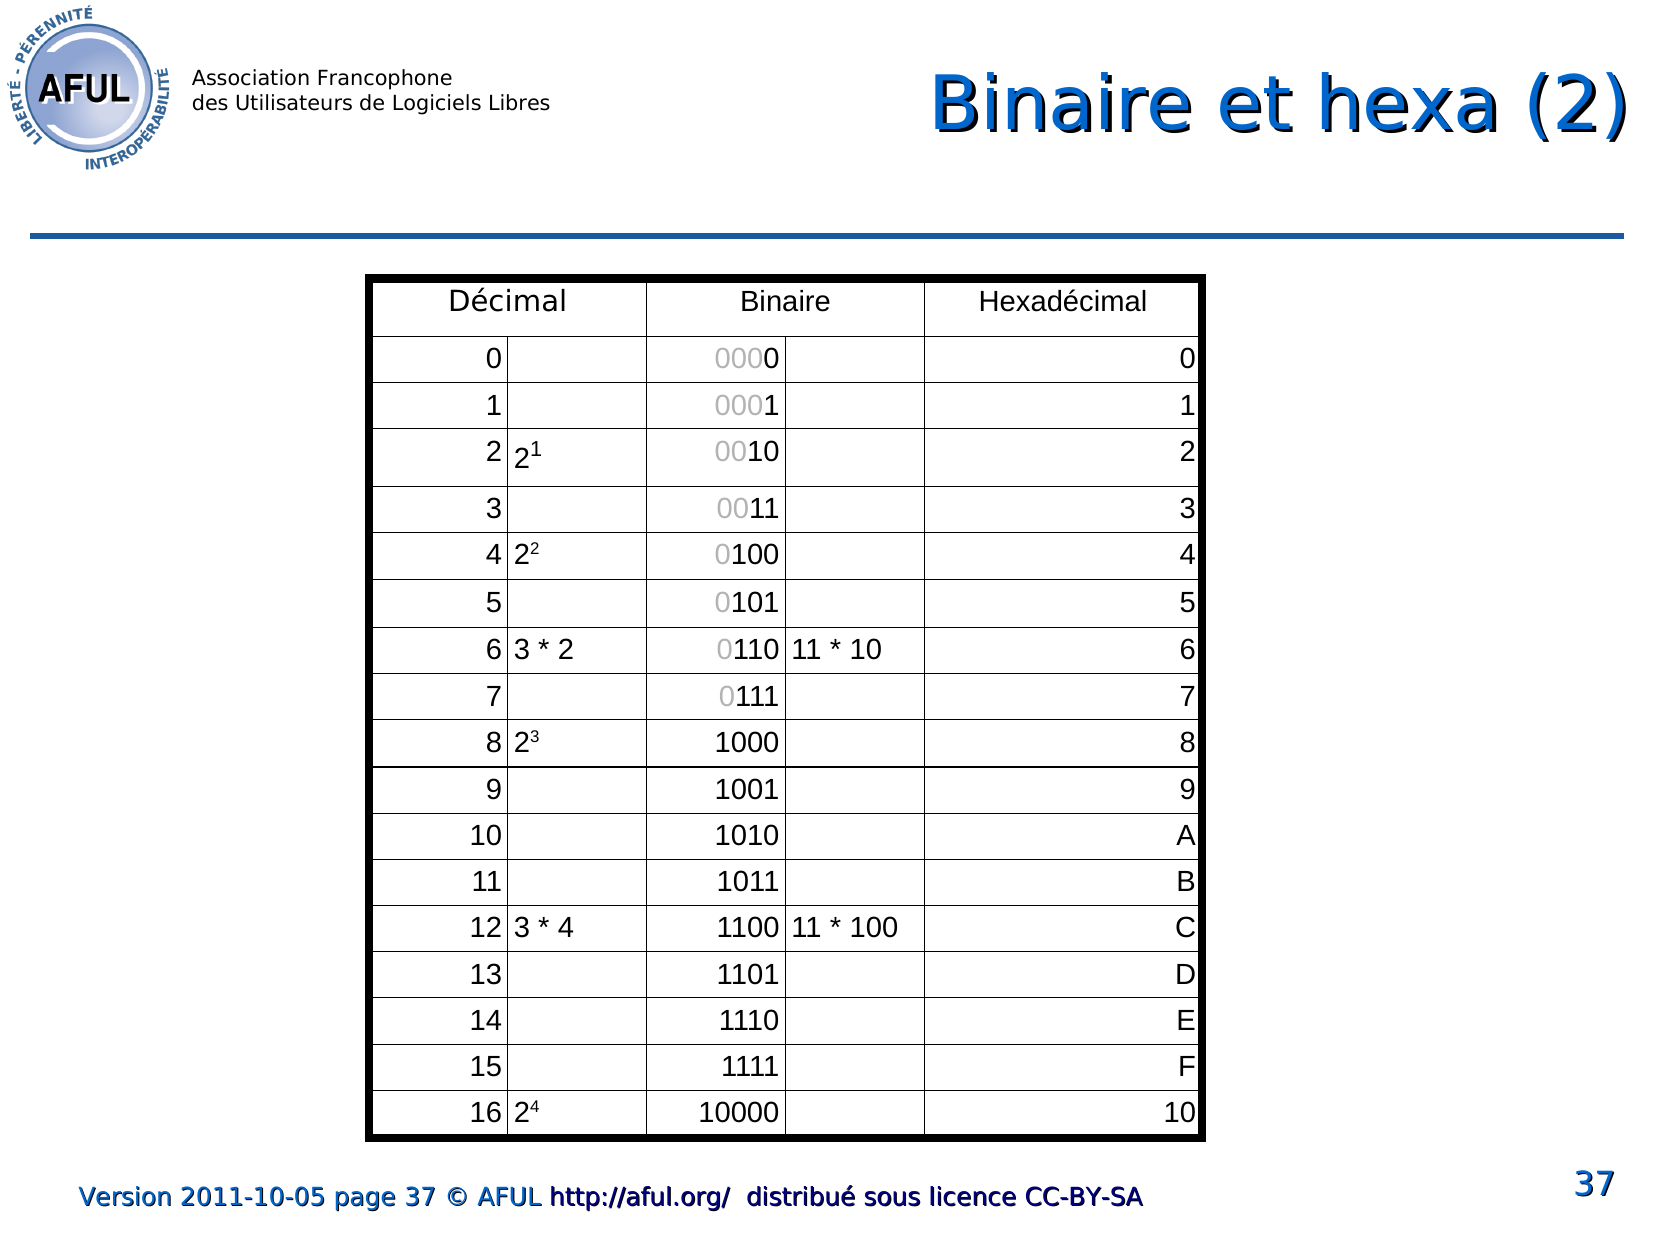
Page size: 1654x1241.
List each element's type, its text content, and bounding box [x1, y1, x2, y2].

table_cell 13 [373, 952, 507, 997]
table_cell [508, 1045, 646, 1090]
table_cell B [925, 860, 1198, 905]
table_cell 1110 [647, 998, 785, 1044]
table_cell 8 [925, 720, 1198, 766]
table_cell 2 [373, 429, 507, 486]
table_cell 1010 [647, 814, 785, 859]
table_cell 9 [925, 768, 1198, 813]
table_cell 0000 [647, 337, 785, 382]
table_cell F [925, 1045, 1198, 1090]
table_cell [786, 383, 924, 428]
table_cell [786, 429, 924, 486]
table_cell 1001 [647, 768, 785, 813]
table_cell [786, 533, 924, 579]
table_cell [786, 1091, 924, 1134]
table_cell 3 * 4 [508, 906, 646, 951]
table_cell [786, 720, 924, 766]
table_cell [786, 860, 924, 905]
table_cell 2 [925, 429, 1198, 486]
table_cell 14 [373, 998, 507, 1044]
table_cell 6 [373, 628, 507, 673]
table_cell [508, 814, 646, 859]
table_cell 9 [373, 768, 507, 813]
table_cell 10 [373, 814, 507, 859]
table_cell 4 [373, 533, 507, 579]
table_cell 7 [925, 674, 1198, 719]
table_cell [786, 1045, 924, 1090]
table_cell [508, 998, 646, 1044]
table_cell 10000 [647, 1091, 785, 1134]
table_cell E [925, 998, 1198, 1044]
table_cell 24 [508, 1091, 646, 1134]
table_cell 1101 [647, 952, 785, 997]
title Binaire et hexa (2) [507, 0, 1630, 207]
table_cell 1111 [647, 1045, 785, 1090]
table_cell [786, 337, 924, 382]
table_cell [508, 674, 646, 719]
table_cell 8 [373, 720, 507, 766]
table_cell 11 * 100 [786, 906, 924, 951]
table_cell 1 [925, 383, 1198, 428]
table_cell 1011 [647, 860, 785, 905]
table_cell 0111 [647, 674, 785, 719]
table_cell 0 [925, 337, 1198, 382]
table_cell 23 [508, 720, 646, 766]
table_cell 12 [373, 906, 507, 951]
table_cell [786, 998, 924, 1044]
table_cell [786, 952, 924, 997]
table_cell 4 [925, 533, 1198, 579]
table_cell 16 [373, 1091, 507, 1134]
table_cell [508, 383, 646, 428]
table_cell 0101 [647, 580, 785, 627]
table_cell 15 [373, 1045, 507, 1090]
table_cell 1100 [647, 906, 785, 951]
table_cell 0010 [647, 429, 785, 486]
table_header Hexadécimal [925, 283, 1198, 336]
table_cell 7 [373, 674, 507, 719]
table_cell D [925, 952, 1198, 997]
table_cell 0001 [647, 383, 785, 428]
table_cell C [925, 906, 1198, 951]
table_cell [786, 768, 924, 813]
table_cell 11 * 10 [786, 628, 924, 673]
table_cell [508, 580, 646, 627]
table_cell 5 [925, 580, 1198, 627]
table_cell [786, 814, 924, 859]
table_cell 3 [373, 487, 507, 532]
table_cell 0011 [647, 487, 785, 532]
table_cell A [925, 814, 1198, 859]
table_cell [786, 487, 924, 532]
table_cell 3 * 2 [508, 628, 646, 673]
table_cell [508, 860, 646, 905]
table_cell 0100 [647, 533, 785, 579]
table_cell 3 [925, 487, 1198, 532]
table_header Décimal [373, 283, 646, 336]
table_cell 6 [925, 628, 1198, 673]
table_cell 0 [373, 337, 507, 382]
table_cell [508, 768, 646, 813]
table_header Binaire [647, 283, 924, 336]
table_cell 0110 [647, 628, 785, 673]
table_cell 1000 [647, 720, 785, 766]
table_cell [508, 952, 646, 997]
table_cell [508, 487, 646, 532]
table_cell [786, 580, 924, 627]
table_cell 11 [373, 860, 507, 905]
table_cell [508, 337, 646, 382]
table_cell 1 [373, 383, 507, 428]
table_cell 5 [373, 580, 507, 627]
table_cell 10 [925, 1091, 1198, 1134]
table_cell 22 [508, 533, 646, 579]
table_cell [786, 674, 924, 719]
picture [0, 0, 178, 178]
table_cell 21 [508, 429, 646, 486]
